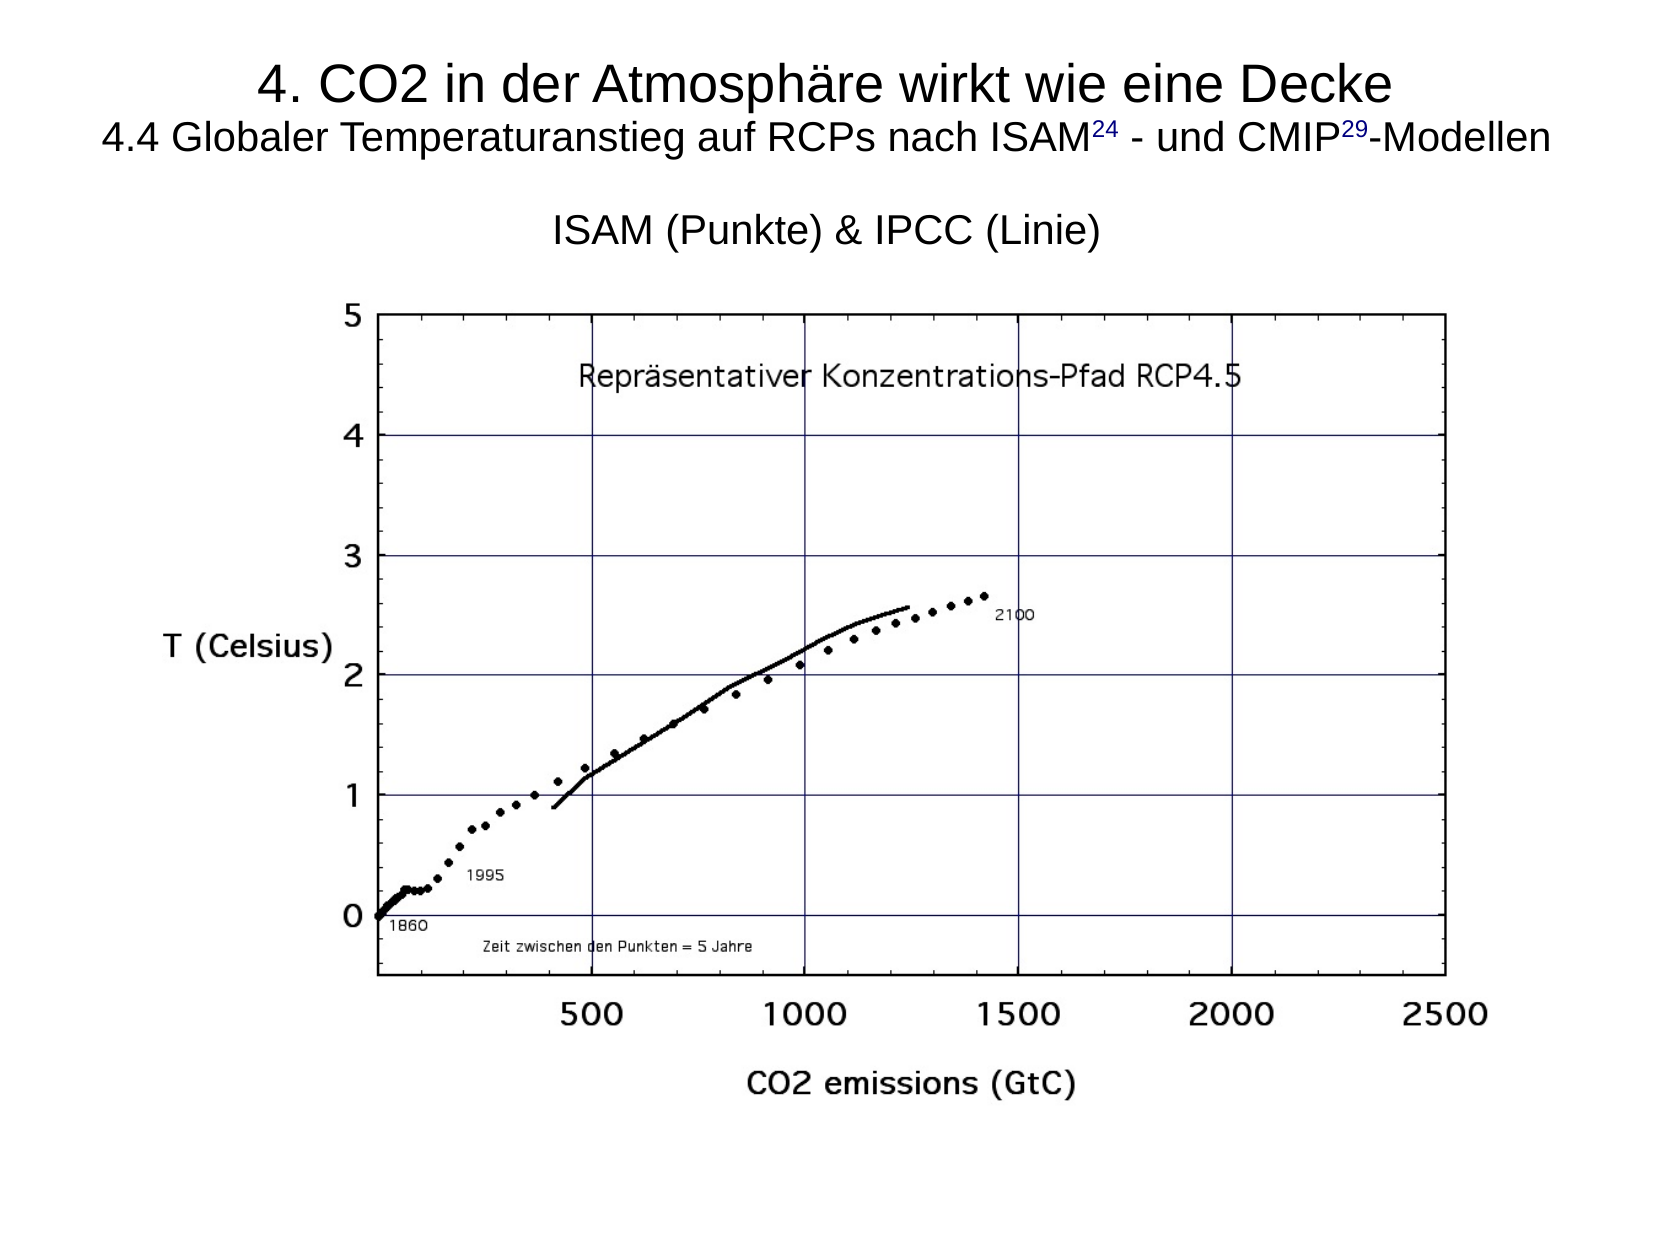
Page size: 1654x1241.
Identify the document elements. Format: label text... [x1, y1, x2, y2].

picture [162, 290, 1491, 1109]
title 4. CO2 in der Atmosphäre wirkt wie eine Decke 4.4 Globaler Temperaturanstieg auf RCPs nach ISAM24 - und CMIP29-Modellen ISAM (Punkte) & IPCC (Linie) [82, 49, 1571, 257]
